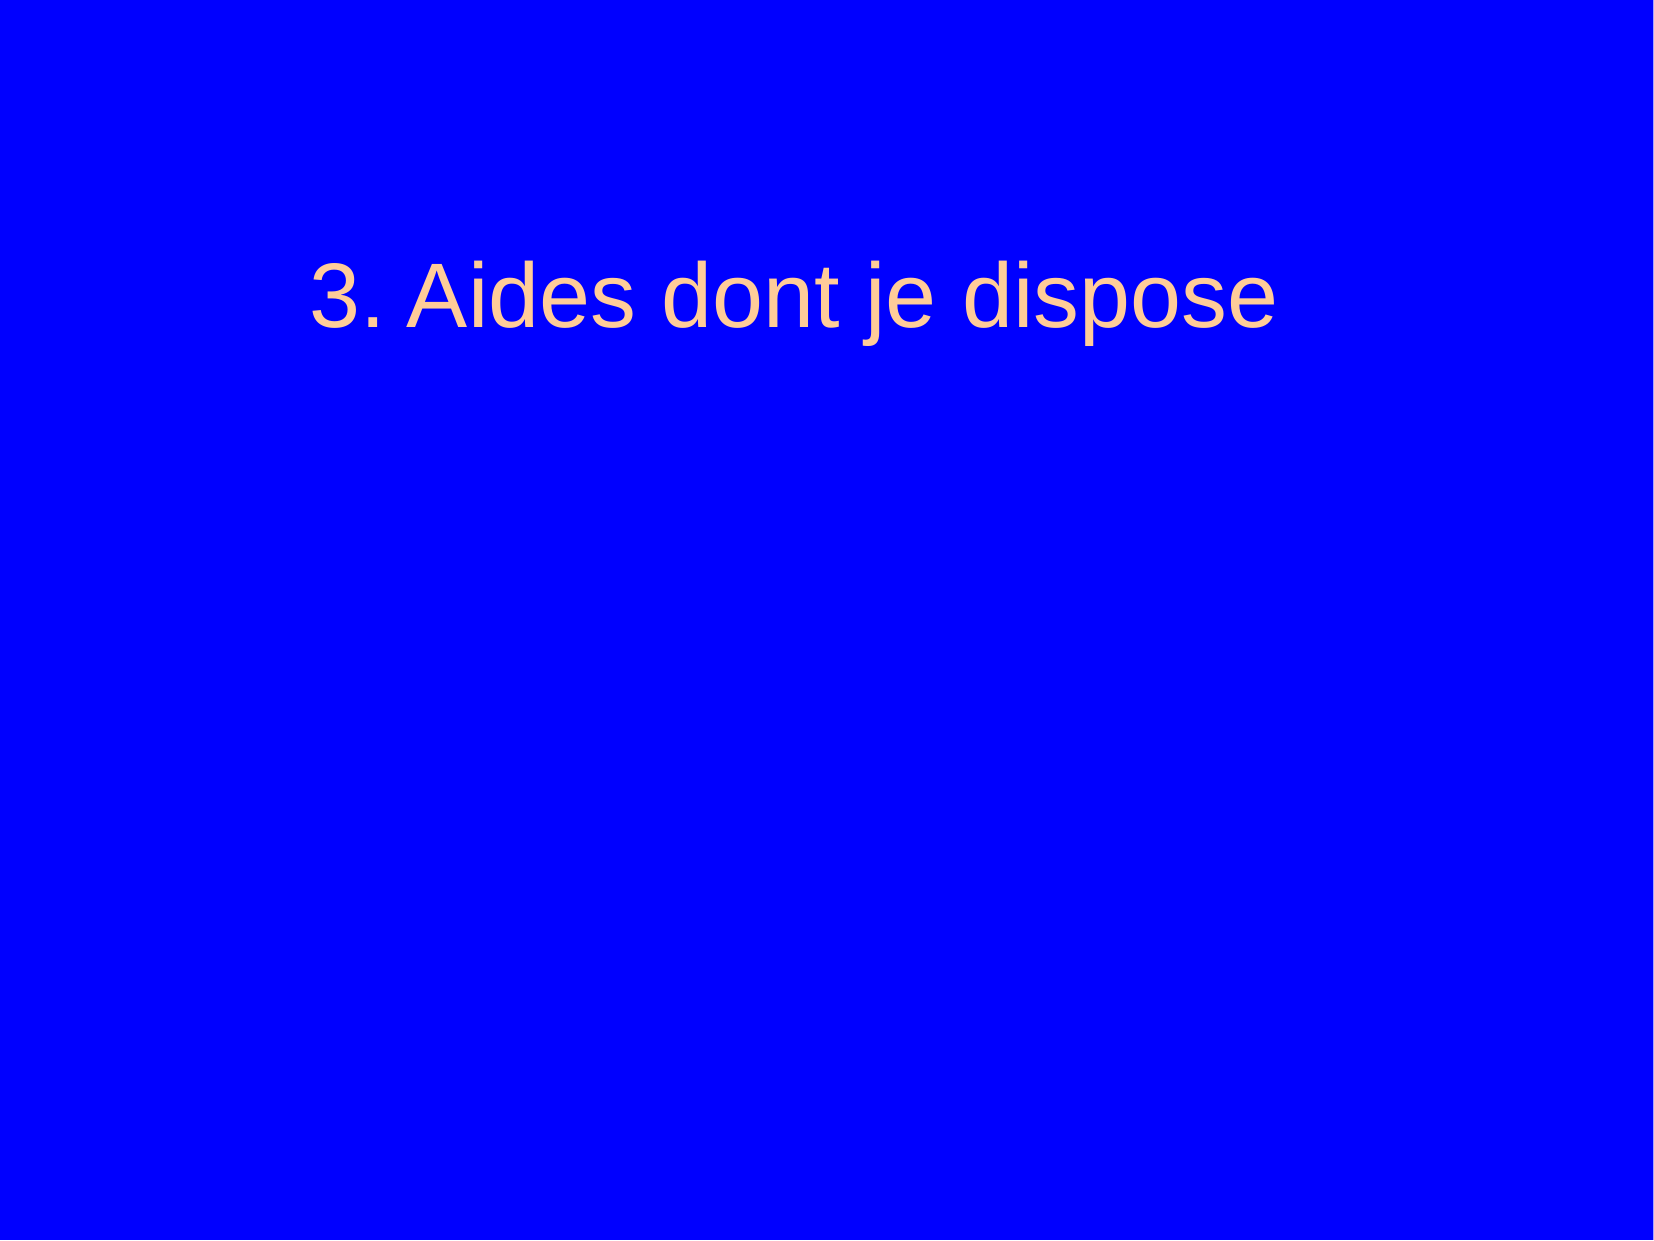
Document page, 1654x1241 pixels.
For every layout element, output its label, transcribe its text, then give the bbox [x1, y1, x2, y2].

text_box 3. Aides dont je dispose [295, 236, 1388, 355]
